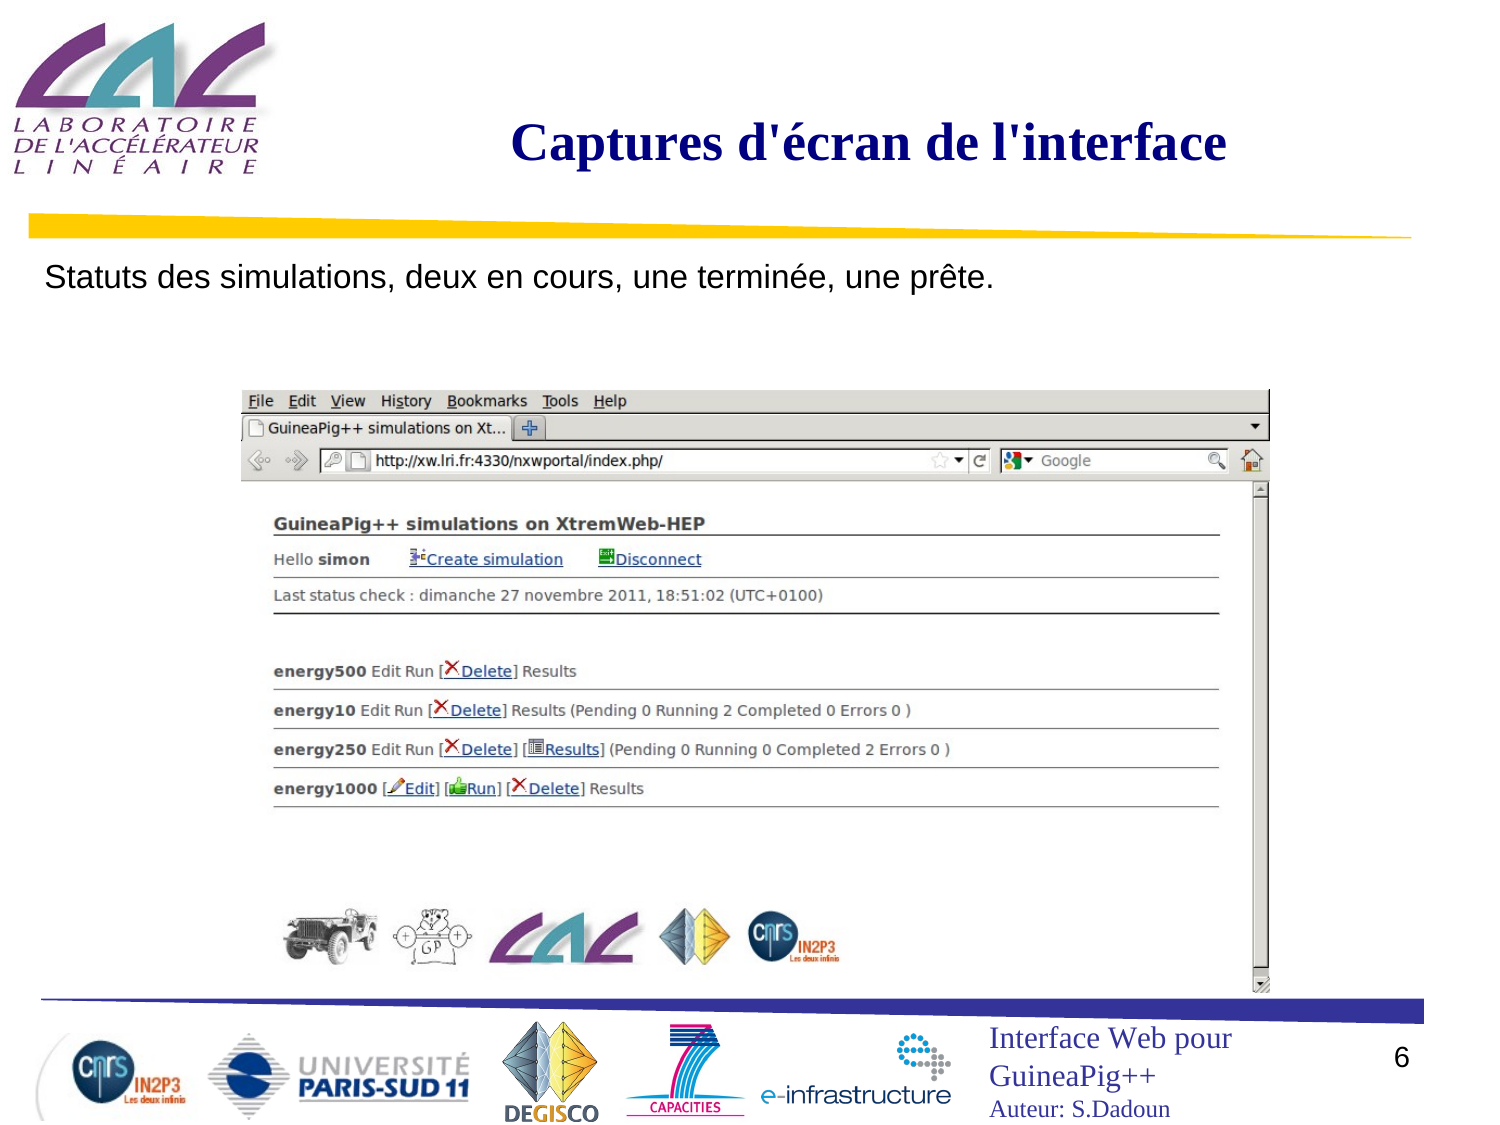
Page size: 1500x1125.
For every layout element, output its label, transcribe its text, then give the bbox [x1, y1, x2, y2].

text_box Statuts des simulations, deux en cours, une terminée, une prête. [29, 248, 1418, 303]
text_box [29, 303, 1388, 1001]
title Captures d'écran de l'interface [259, 56, 1479, 221]
picture [241, 389, 1270, 993]
picture [902, 1038, 925, 1049]
picture [761, 1033, 951, 1104]
picture [620, 1017, 750, 1124]
picture [7, 16, 283, 178]
picture [490, 1018, 609, 1122]
picture [25, 1033, 475, 1121]
